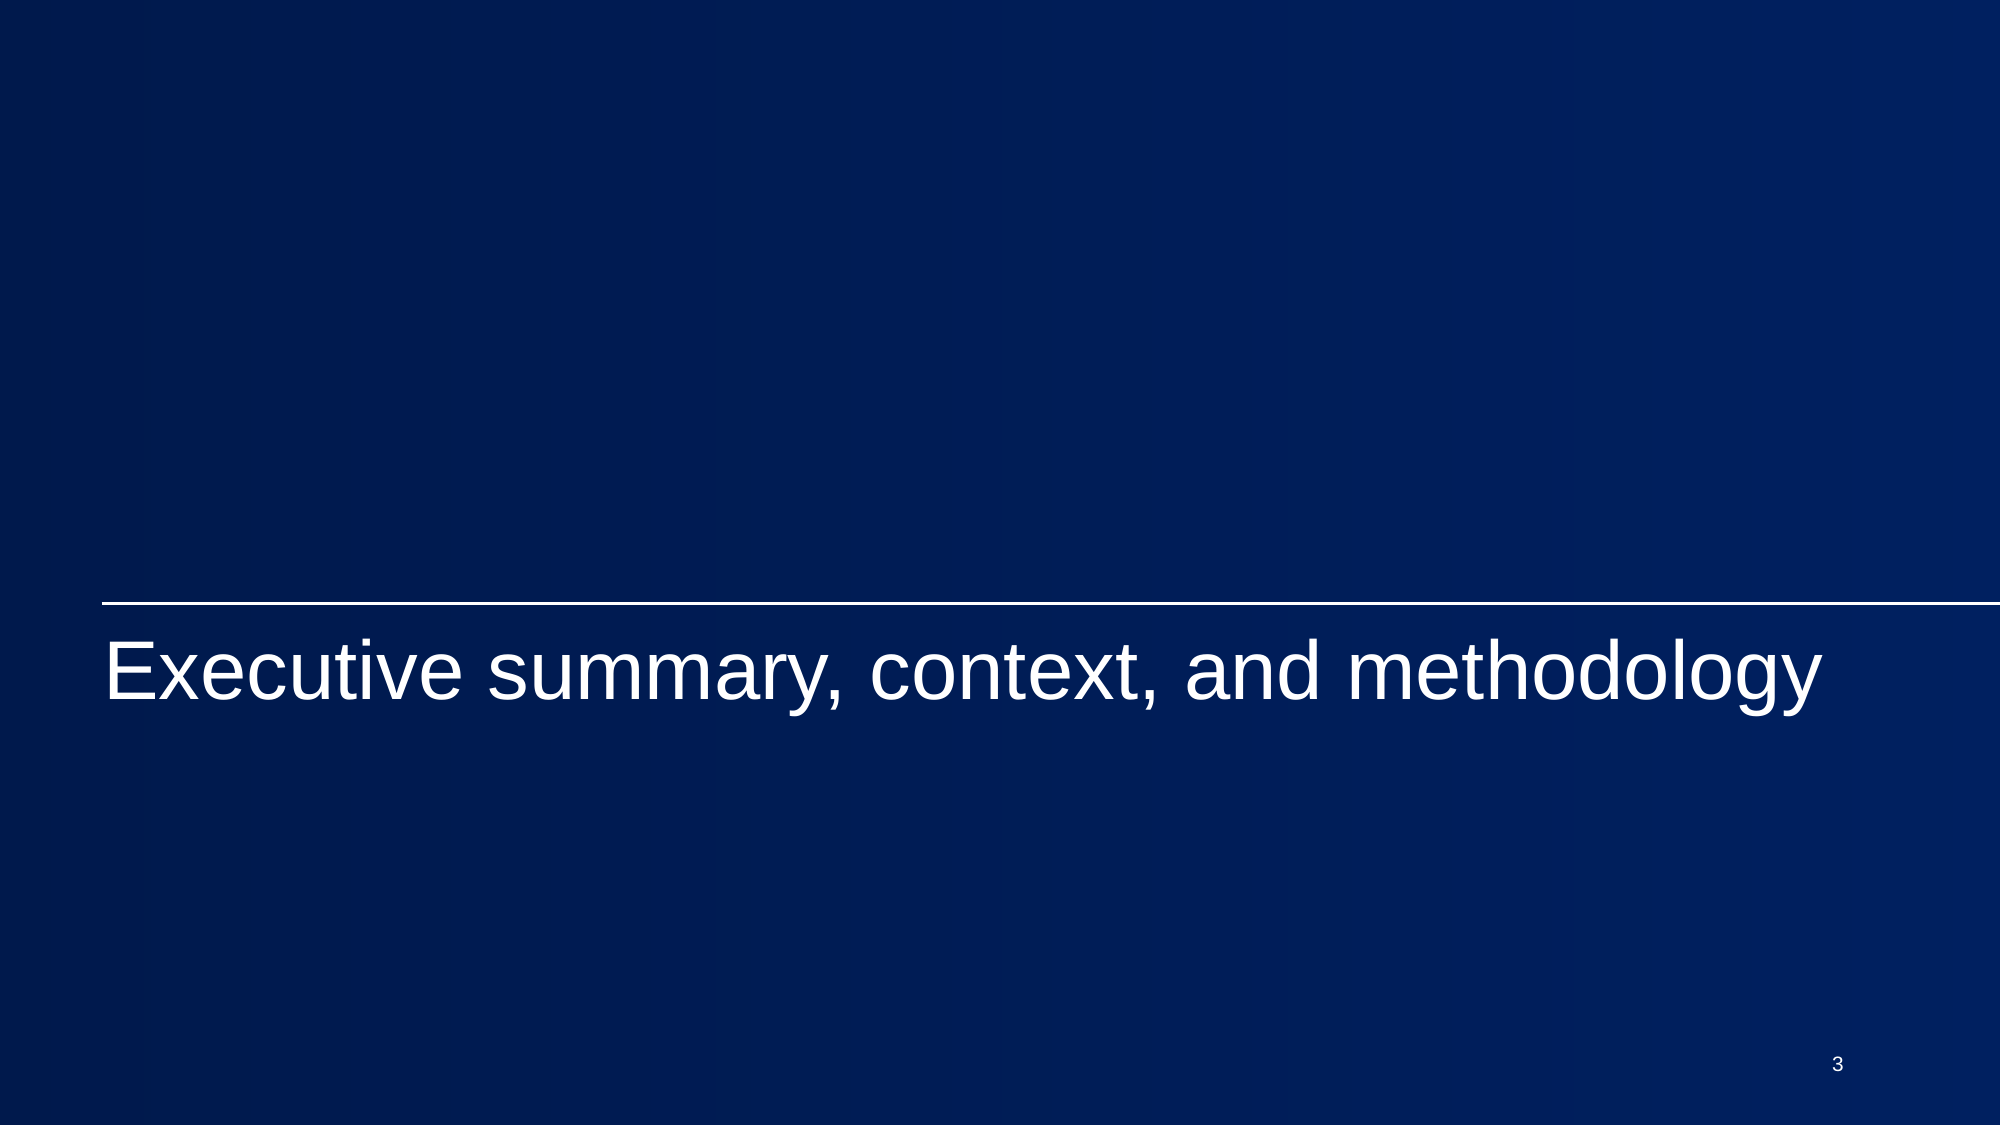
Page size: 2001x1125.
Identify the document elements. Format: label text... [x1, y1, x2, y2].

title Executive summary, context, and methodology [103, 627, 1898, 963]
